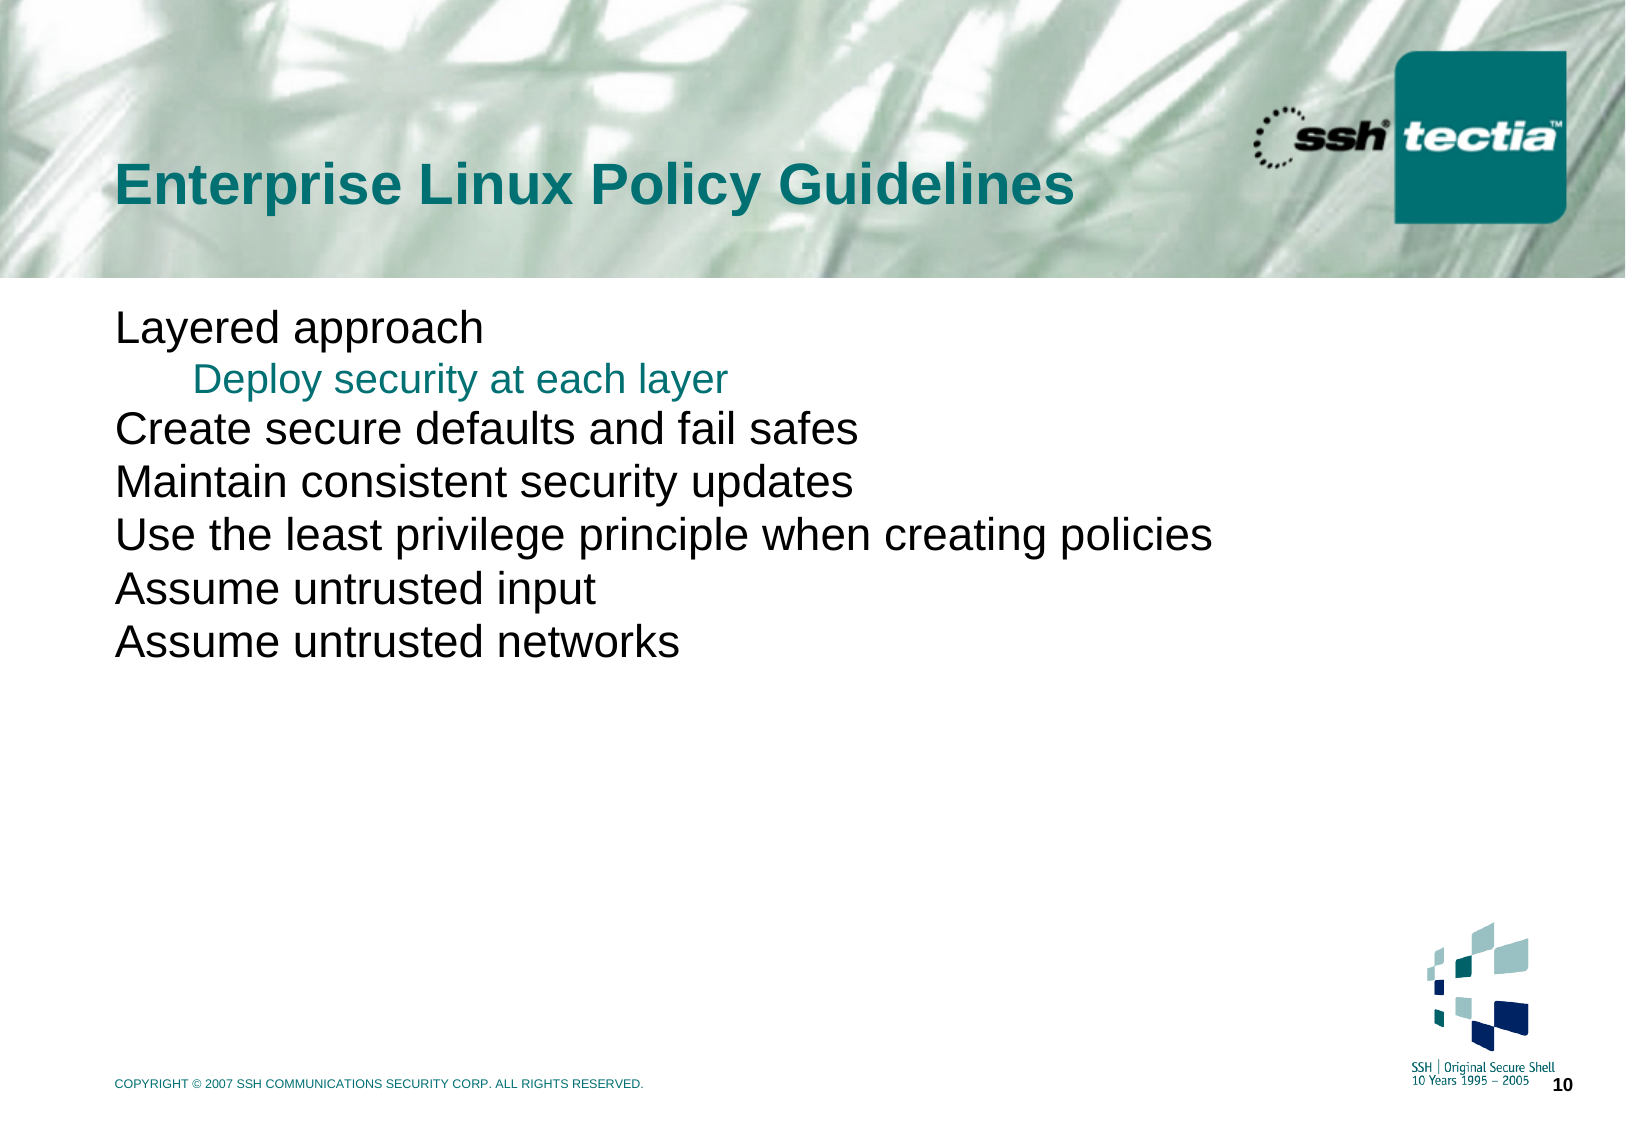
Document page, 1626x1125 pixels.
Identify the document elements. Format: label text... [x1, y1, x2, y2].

list Layered approach Deploy security at each layer Create secure defaults and fail safes Maintain consistent security updates Use the least privilege principle when creating policies Assume untrusted input Assume untrusted networks [99, 299, 1575, 1000]
title Enterprise Linux Policy Guidelines [99, 99, 1226, 276]
picture [0, 0, 1626, 278]
